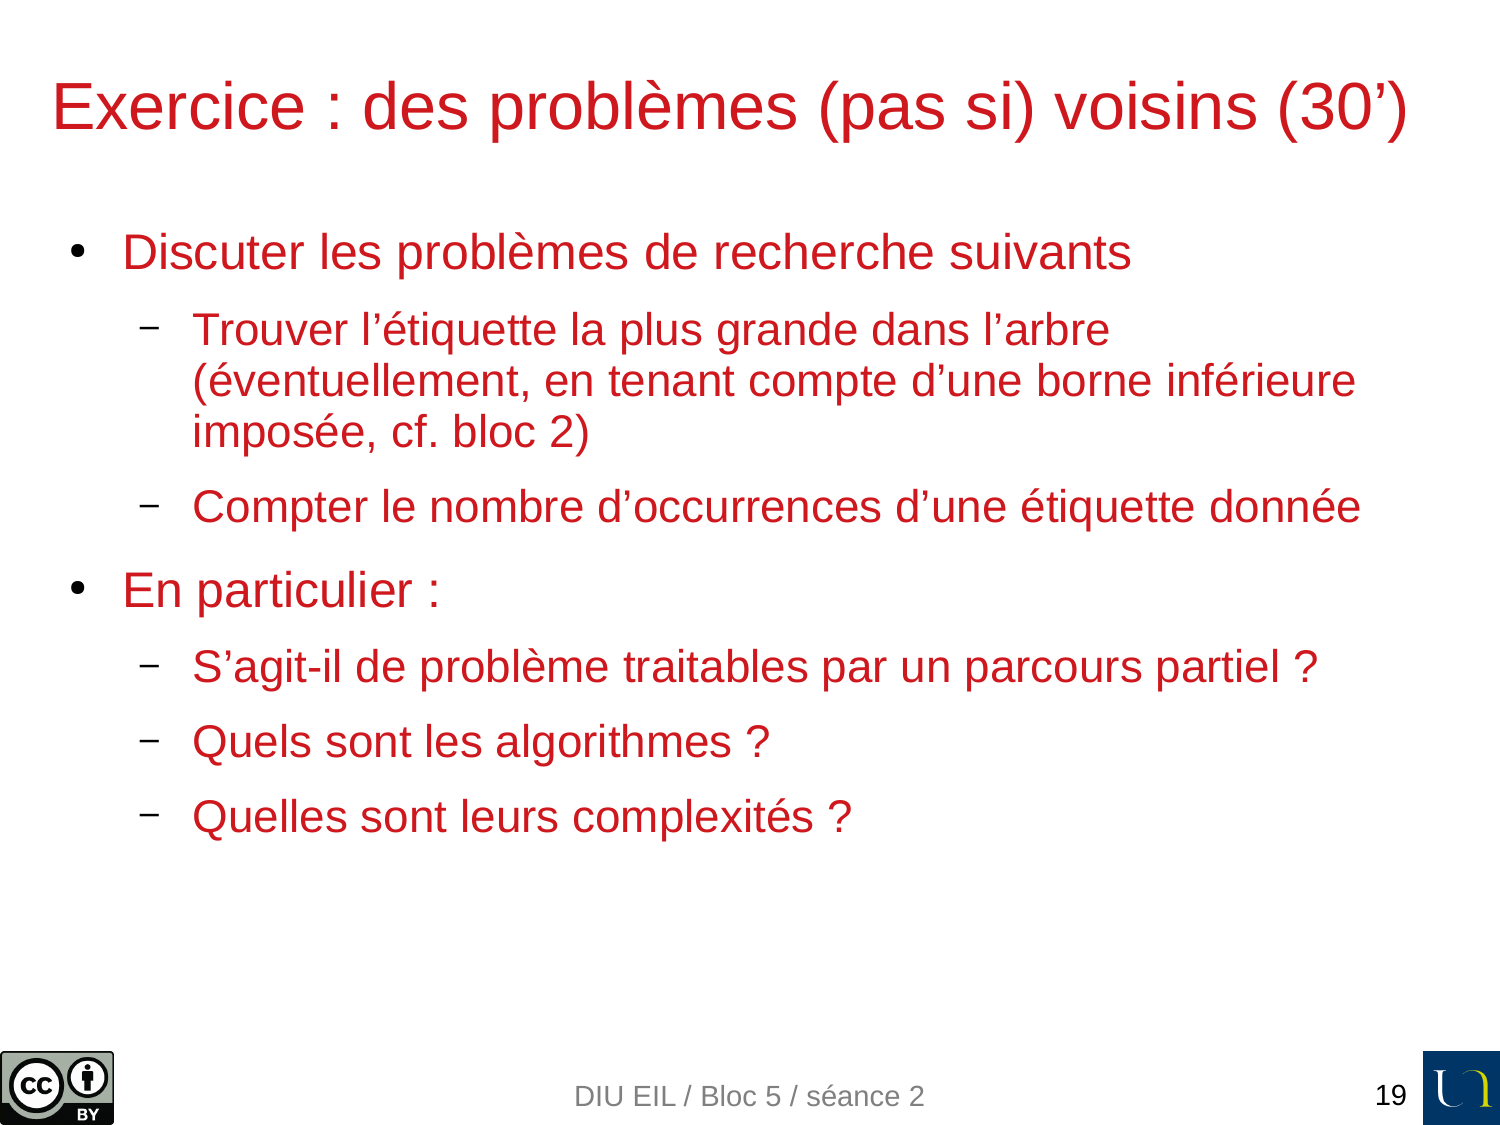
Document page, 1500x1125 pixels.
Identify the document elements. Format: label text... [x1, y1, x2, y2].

title Exercice : des problèmes (pas si) voisins (30’) [51, 44, 1449, 170]
picture [0, 1051, 114, 1125]
picture [1417, 1051, 1500, 1125]
list Discuter les problèmes de recherche suivants Trouver l’étiquette la plus grande dans l’arbre (éventuellement, en tenant compte d’une borne inférieure imposée, cf. bloc 2) Compter le nombre d’occurrences d’une étiquette donnée En particulier : S’agit-il de problème traitables par un parcours partiel ? Quels sont les algorithmes ? Quelles sont leurs complexités ? [51, 224, 1449, 1052]
